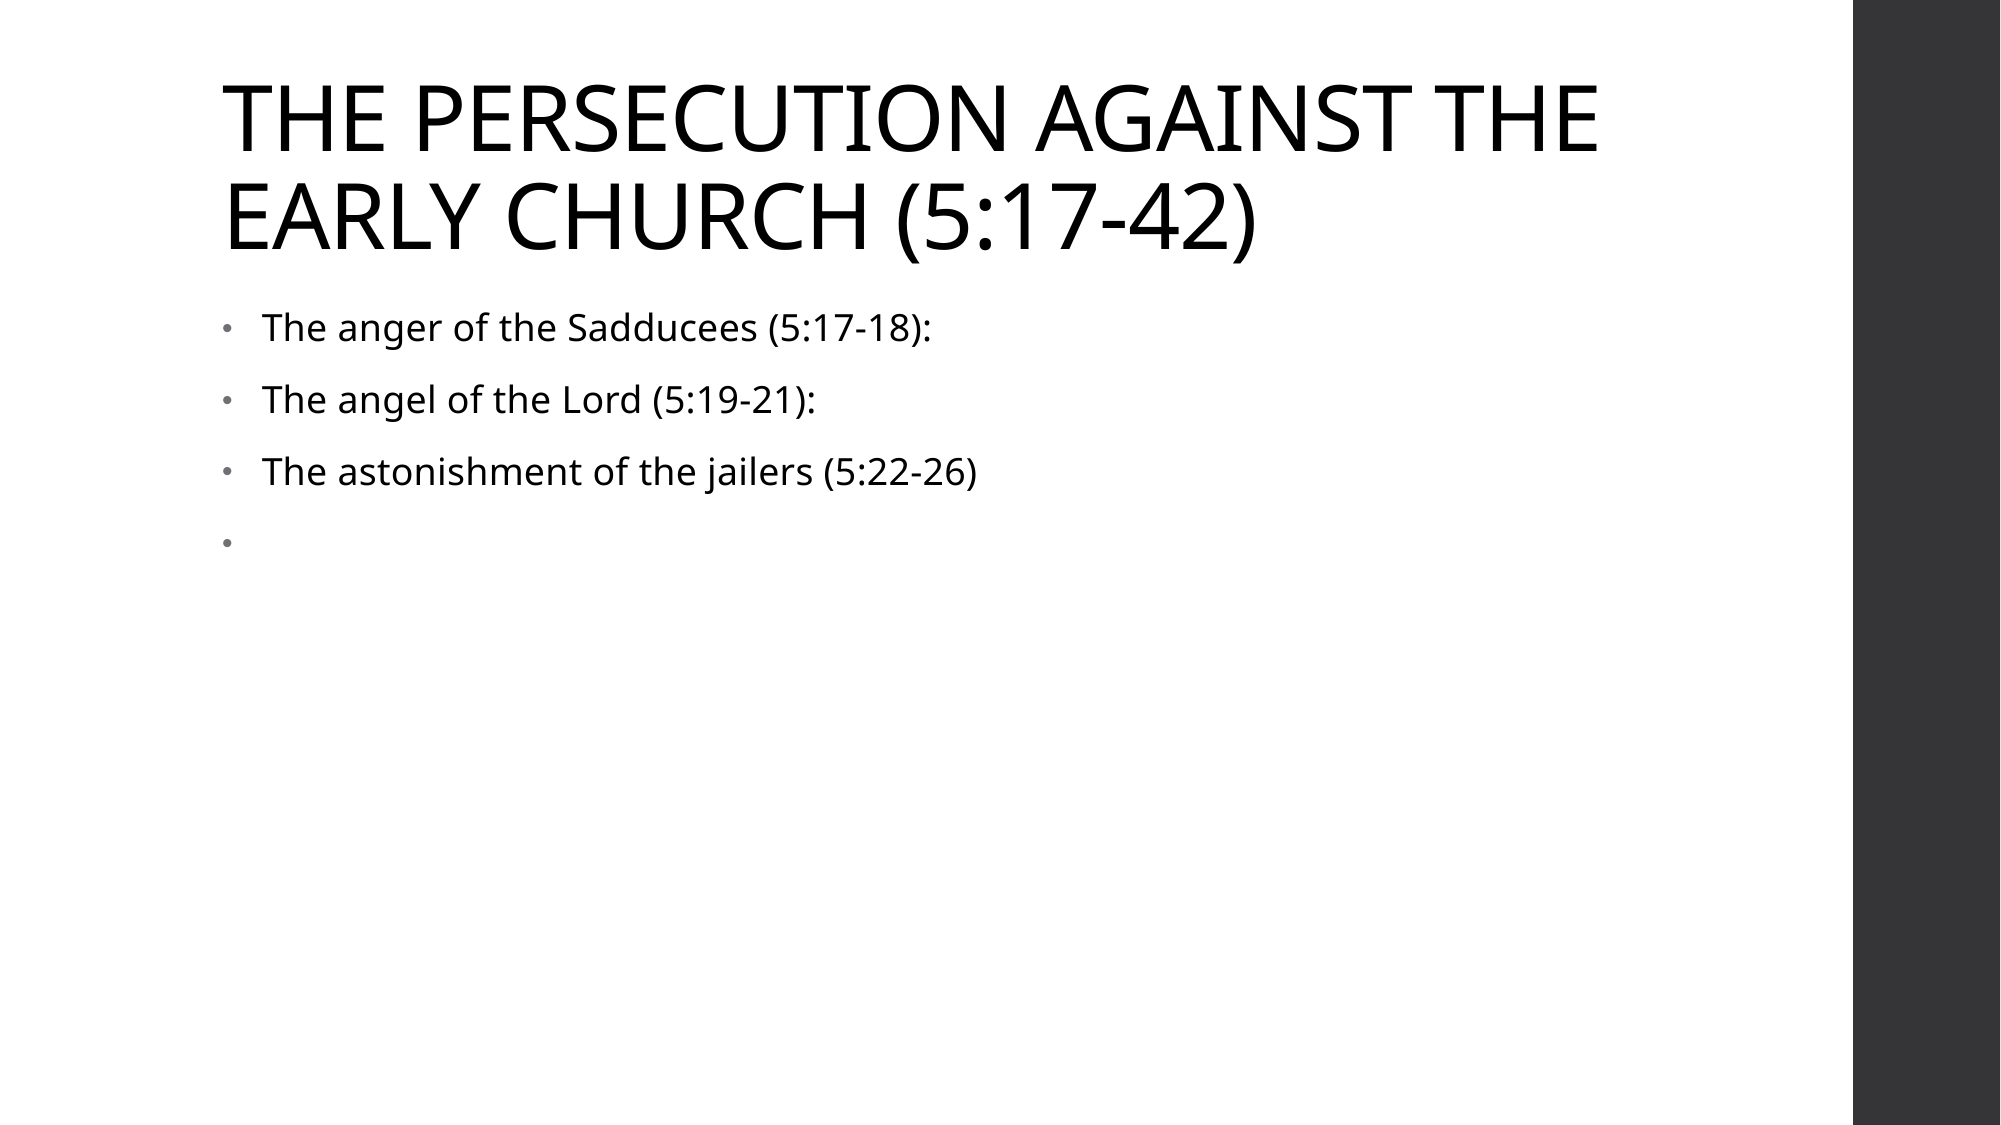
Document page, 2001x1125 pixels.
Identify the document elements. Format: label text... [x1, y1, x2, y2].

title THE PERSECUTION AGAINST THE EARLY CHURCH (5:17-42) [206, 60, 1797, 278]
list The anger of the Sadducees (5:17-18): The angel of the Lord (5:19-21): The astonishment of the jailers (5:22-26) [206, 299, 1617, 1014]
